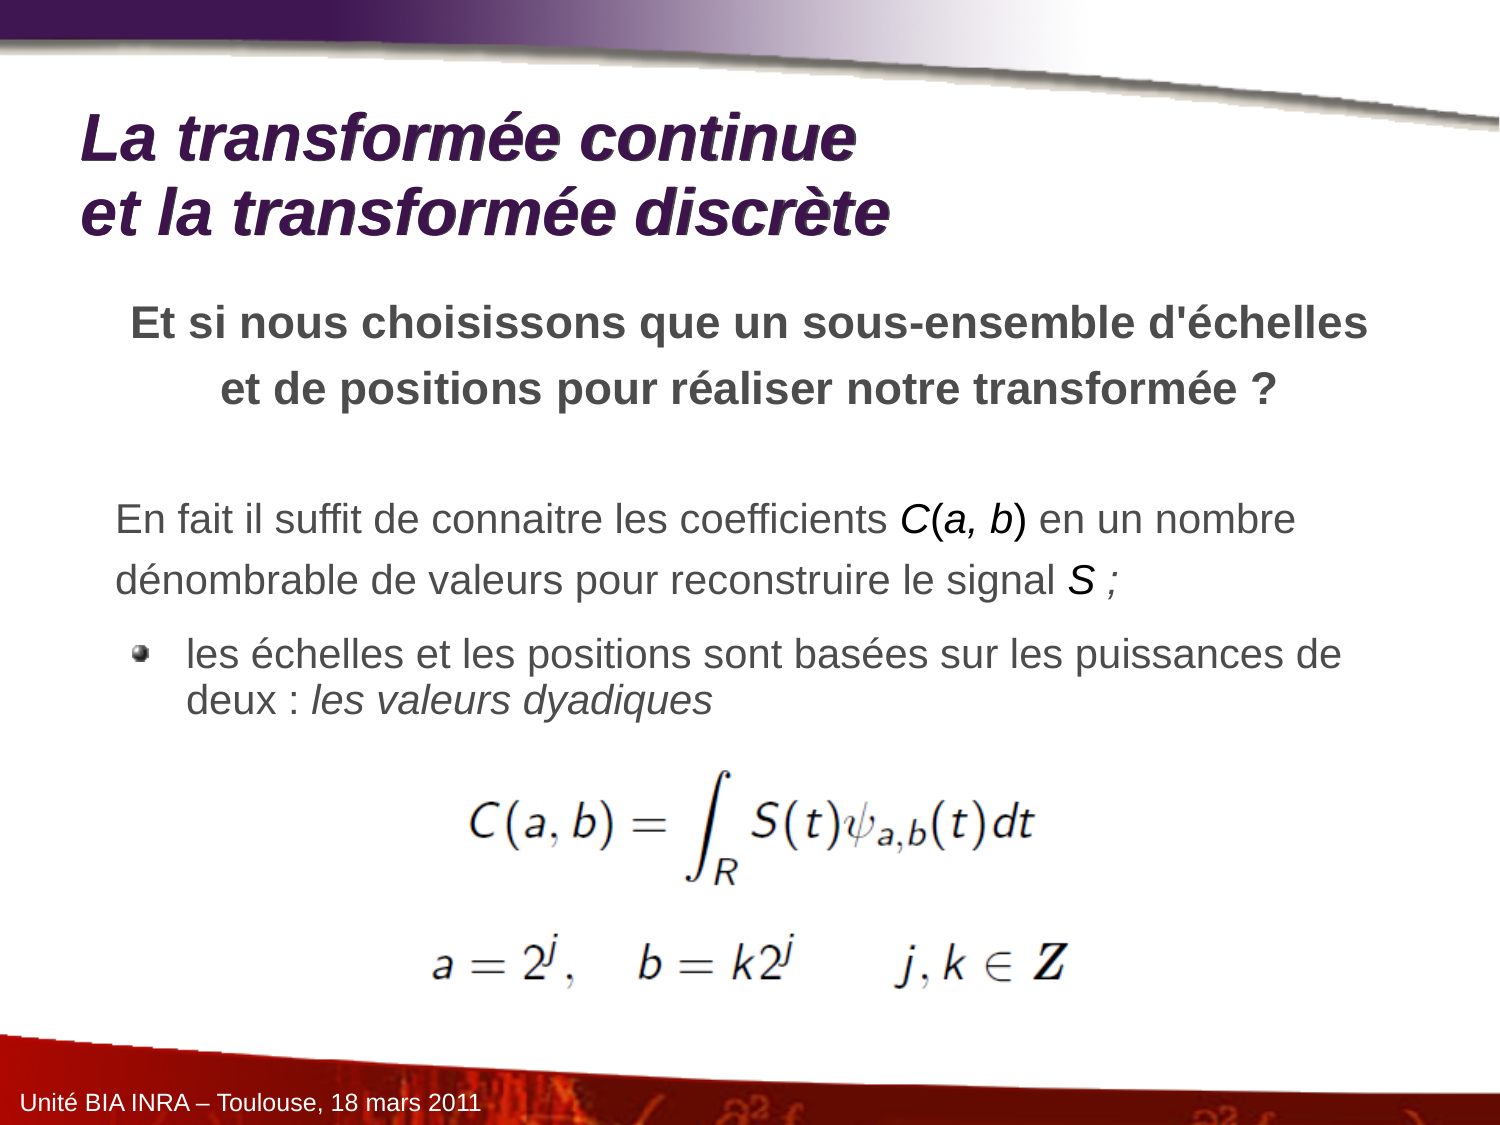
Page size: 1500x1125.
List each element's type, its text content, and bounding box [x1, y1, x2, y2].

picture [0, 0, 1500, 154]
picture [0, 1022, 1500, 1125]
picture [425, 758, 1079, 1000]
title La transformée continue et la transformée discrète [80, 100, 936, 250]
list Et si nous choisissons que un sous-ensemble d'échelles et de positions pour réaliser notre transformée ? En fait il suffit de connaitre les coefficients C(a, b) en un nombre dénombrable de valeurs pour reconstruire le signal S ; les échelles et les positions sont basées sur les puissances de deux : les valeurs dyadiques [115, 297, 1385, 772]
